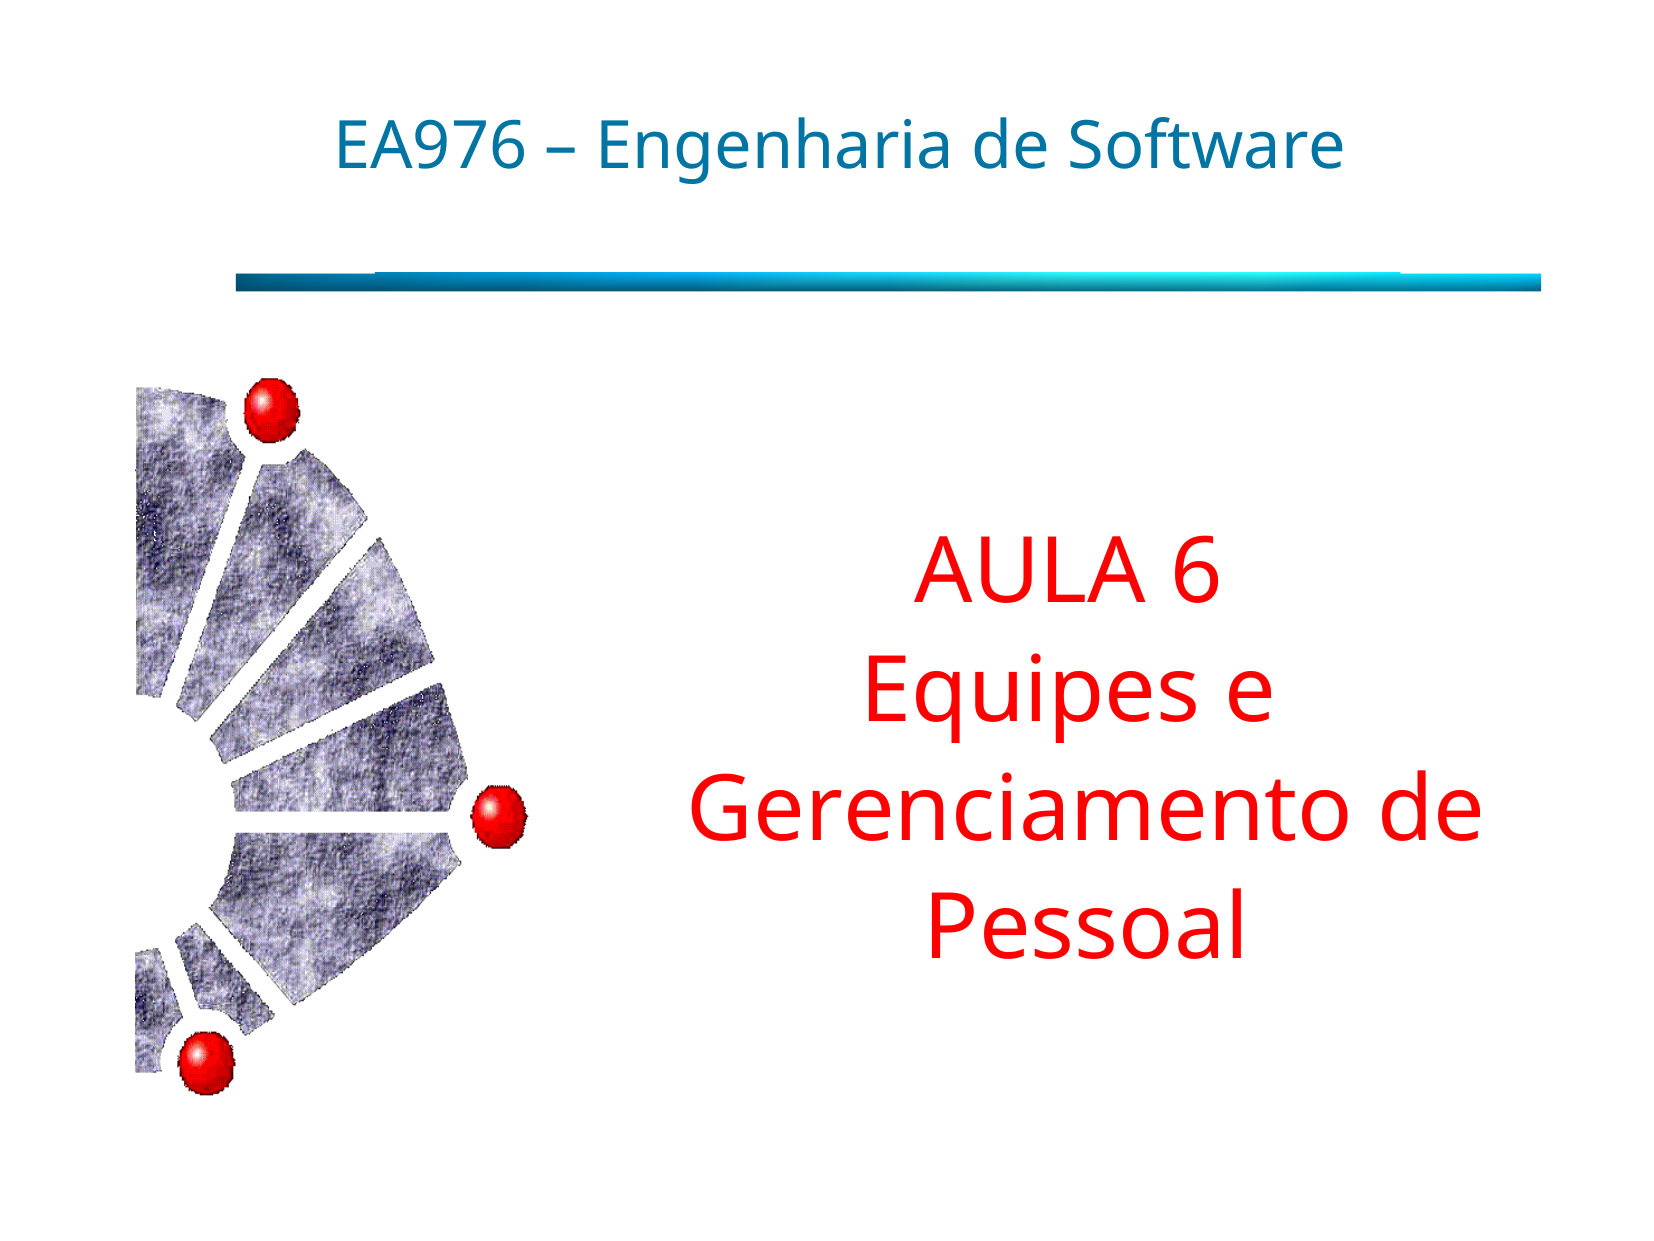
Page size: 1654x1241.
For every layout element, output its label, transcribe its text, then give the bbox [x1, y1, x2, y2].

title EA976 – Engenharia de Software [61, 35, 1620, 250]
subtitle AULA 6 Equipes e Gerenciamento de Pessoal [561, 308, 1541, 1182]
picture [125, 272, 1654, 295]
chart [135, 324, 562, 1112]
